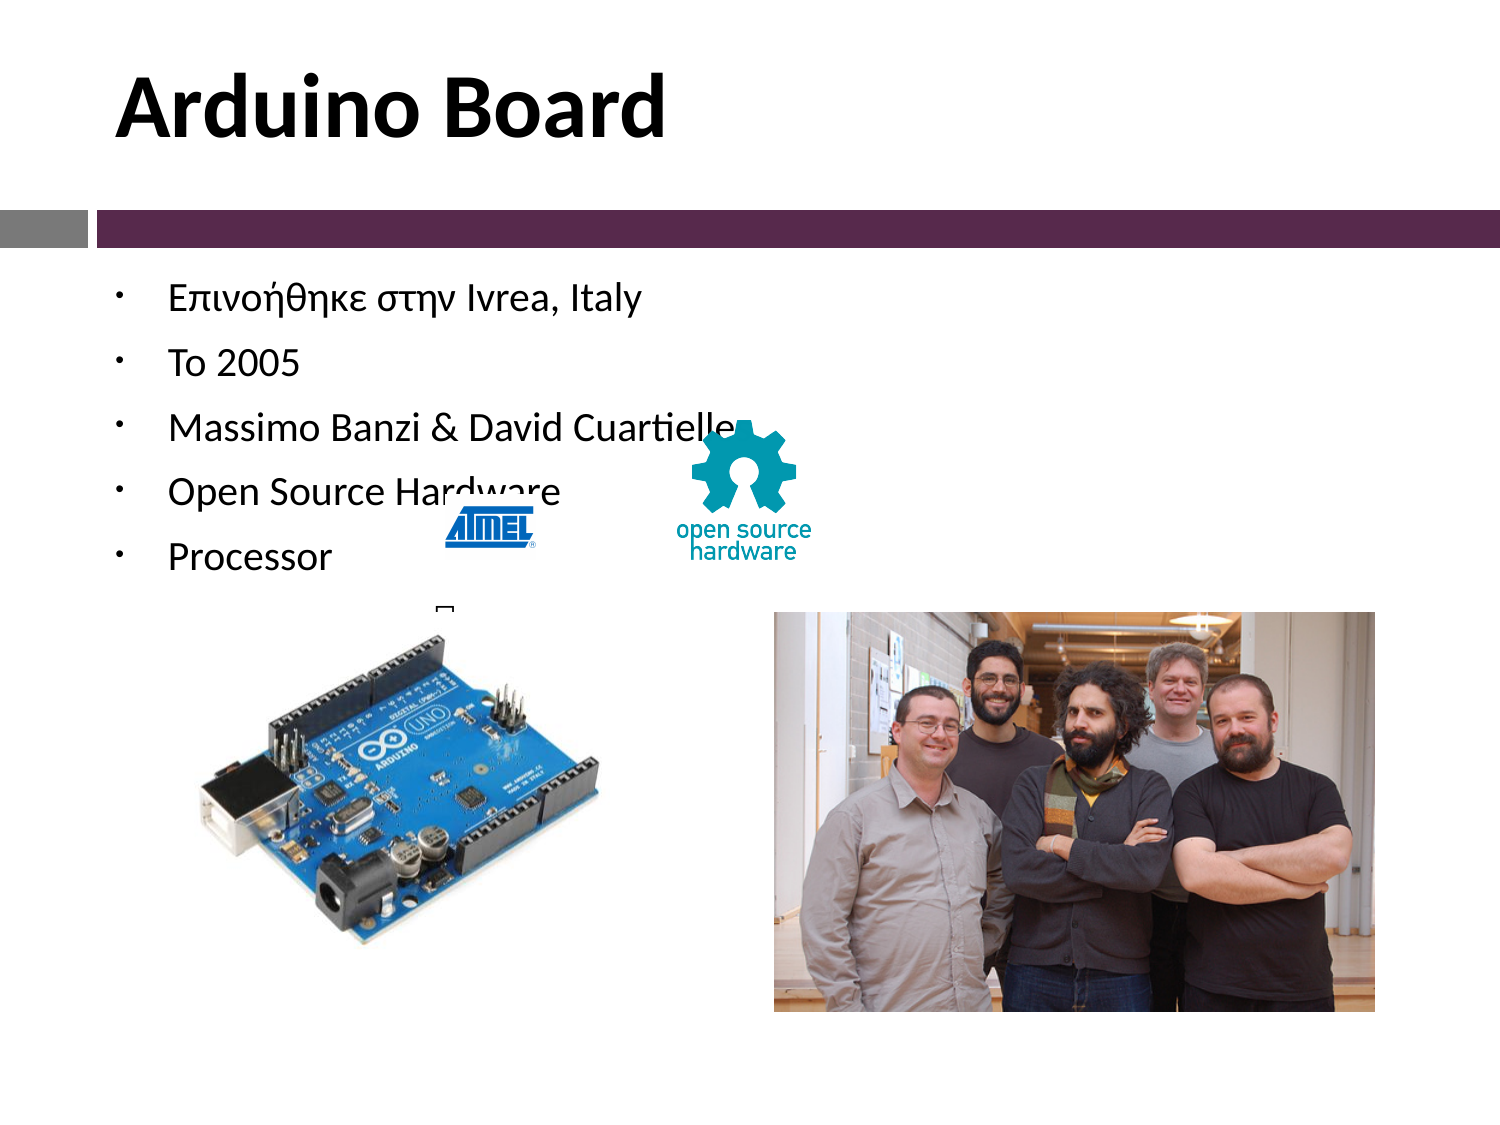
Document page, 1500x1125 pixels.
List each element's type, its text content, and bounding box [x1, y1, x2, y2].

picture [445, 494, 536, 560]
list Επινοήθηκε στην Ivrea, Italy Το 2005 Massimo Banzi & David Cuartielles Open Source Hardware Processor [100, 262, 1438, 1000]
title Arduino Board [100, 19, 1438, 182]
picture [178, 612, 624, 955]
picture [774, 612, 1375, 1013]
picture [677, 420, 811, 560]
